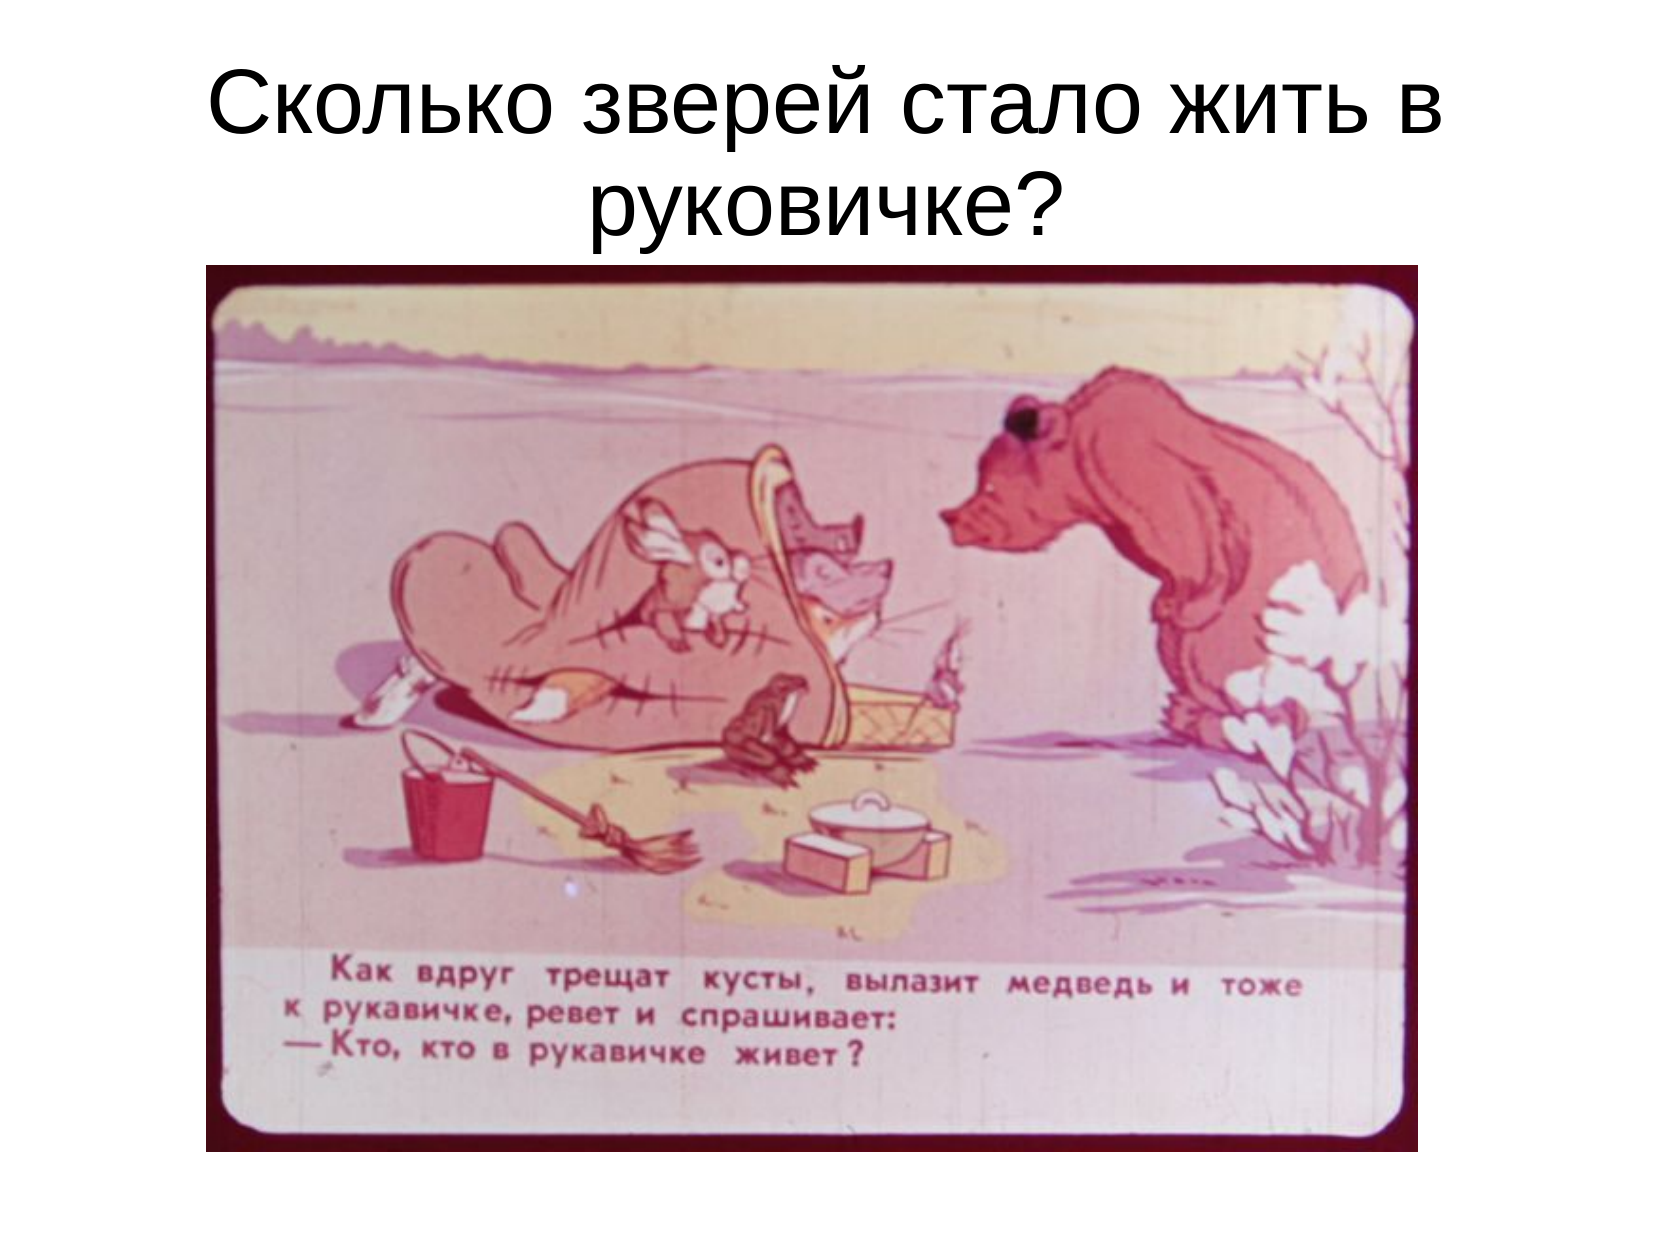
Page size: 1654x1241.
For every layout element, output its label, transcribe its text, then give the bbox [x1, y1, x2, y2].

title Сколько зверей стало жить в руковичке? [82, 50, 1571, 256]
picture [206, 265, 1418, 1152]
